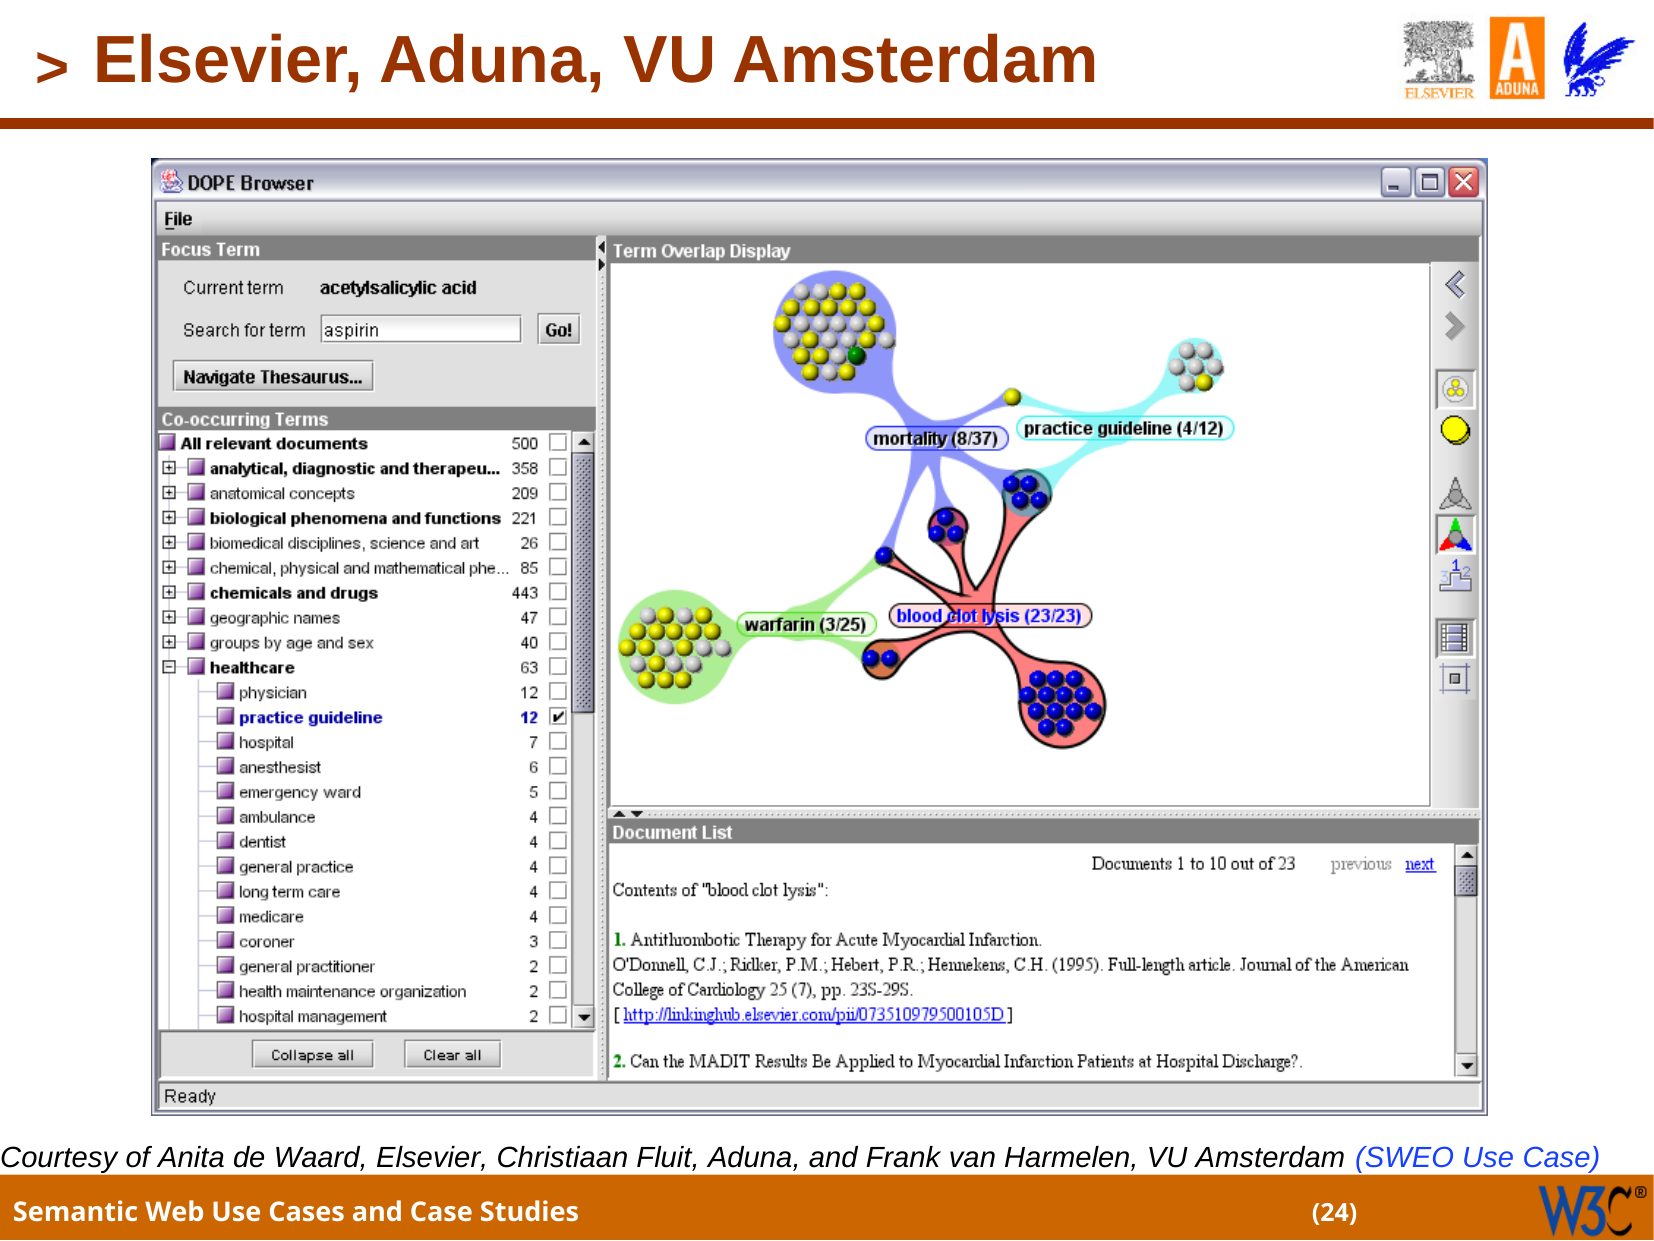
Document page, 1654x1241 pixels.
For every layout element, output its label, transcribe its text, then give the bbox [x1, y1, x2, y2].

picture [1535, 1183, 1651, 1240]
picture [1397, 13, 1638, 107]
text_box Courtesy of Anita de Waard, Elsevier, Christiaan Fluit, Aduna, and Frank van Harmelen, VU Amsterdam (SWEO Use Case) [0, 1139, 1603, 1173]
picture [151, 158, 1488, 1116]
title Elsevier, Aduna, VU Amsterdam [93, 0, 1493, 119]
